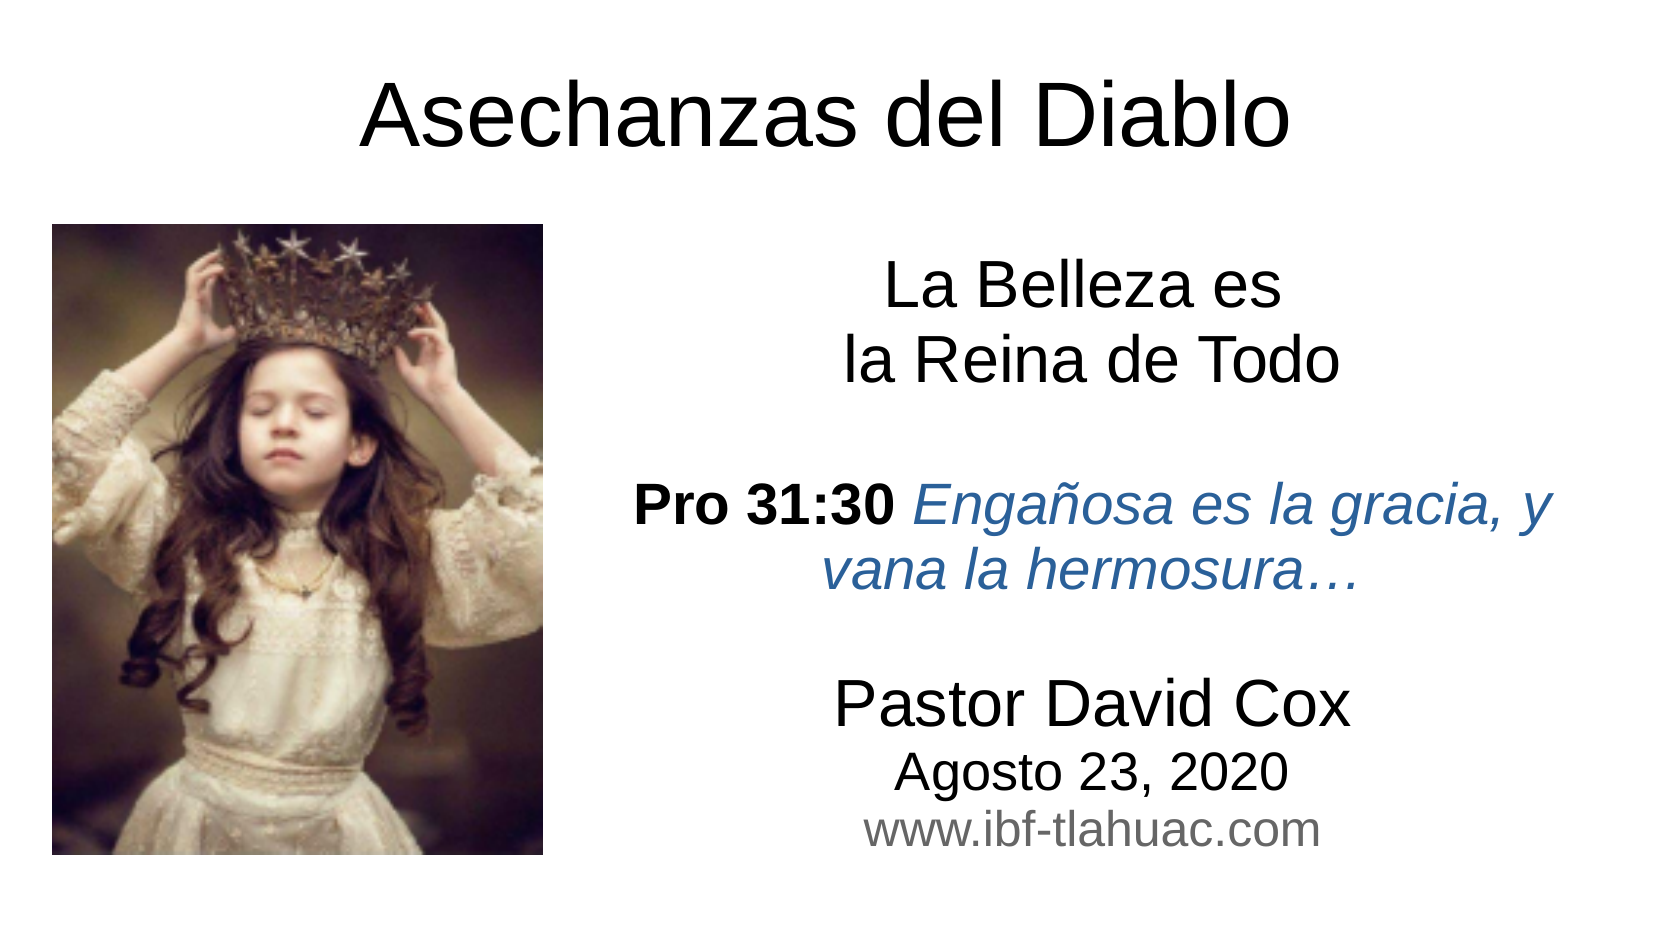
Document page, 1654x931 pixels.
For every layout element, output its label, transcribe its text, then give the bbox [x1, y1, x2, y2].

title Asechanzas del Diablo [82, 37, 1571, 193]
picture [52, 224, 543, 856]
subtitle La Belleza es la Reina de Todo Pro 31:30 Engañosa es la gracia, y vana la hermosura… Pastor David Cox Agosto 23, 2020 www.ibf-tlahuac.com [615, 232, 1571, 873]
